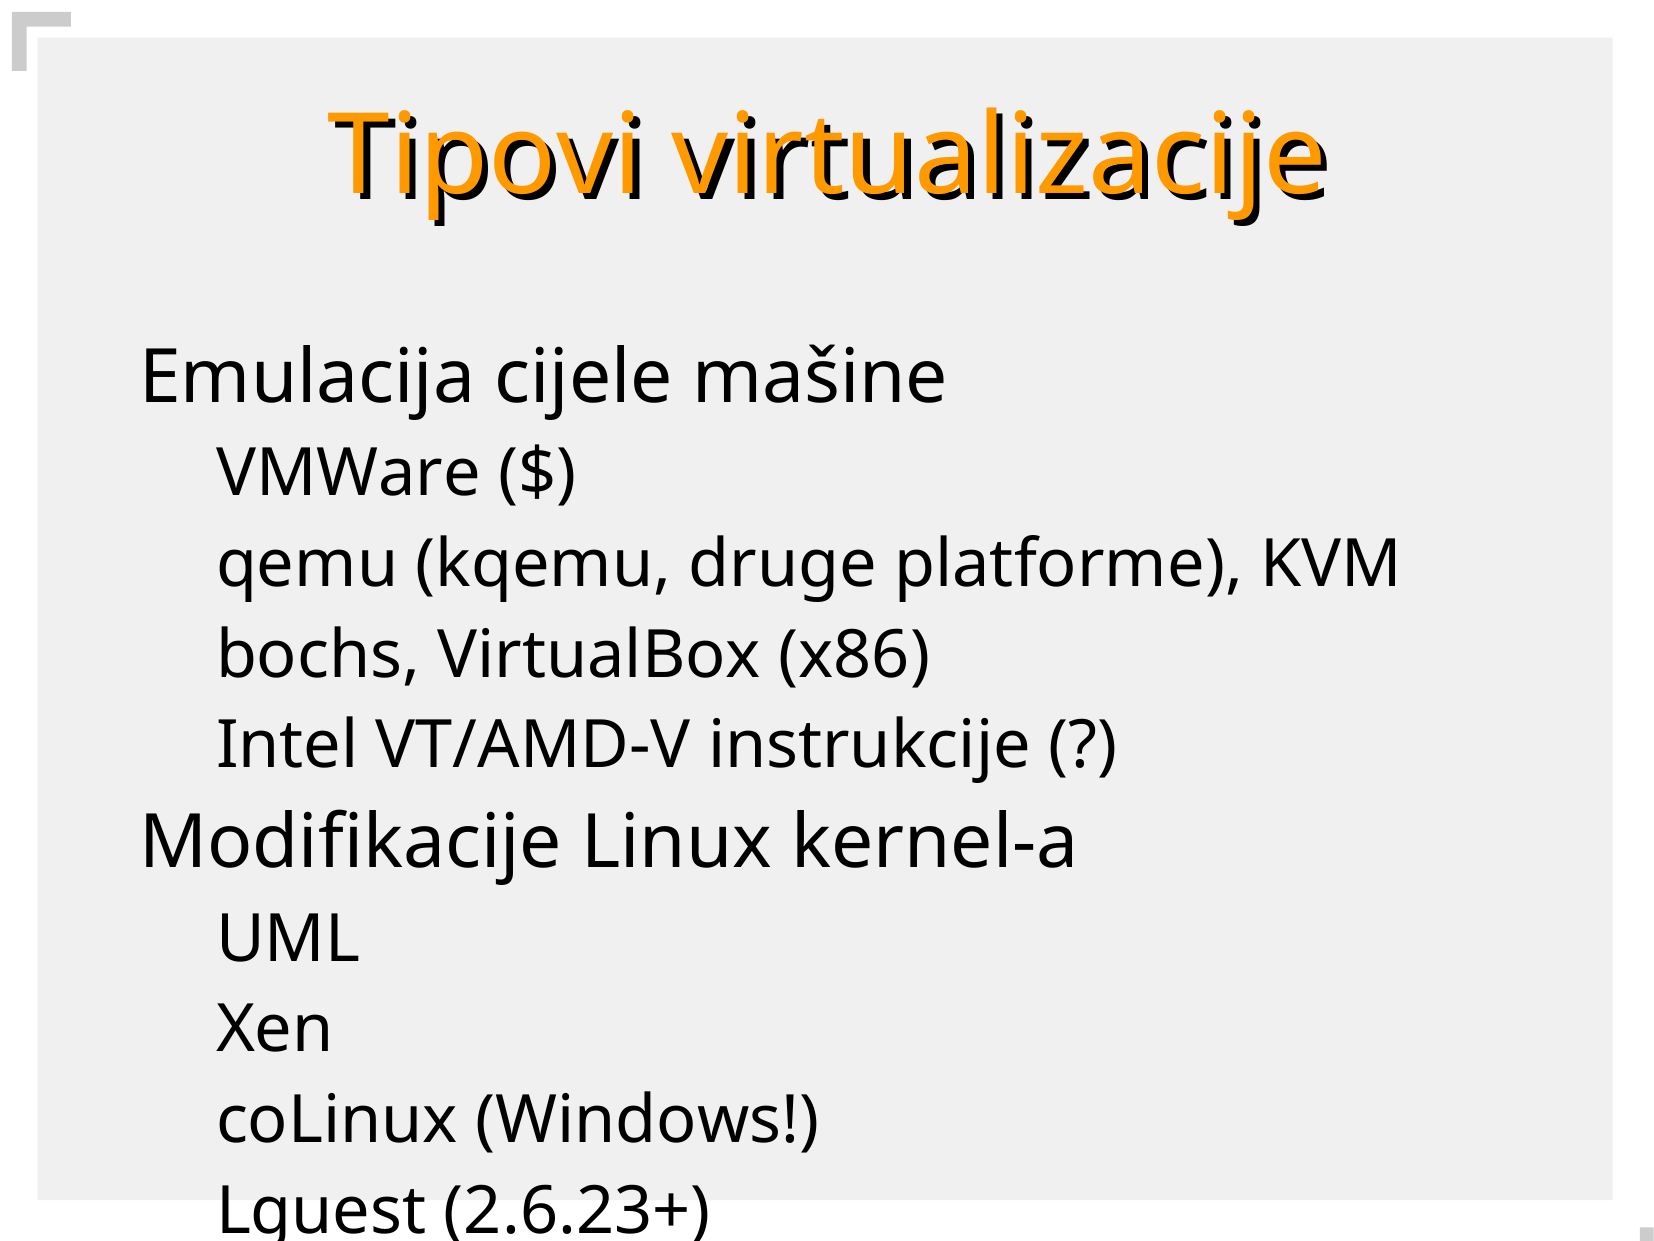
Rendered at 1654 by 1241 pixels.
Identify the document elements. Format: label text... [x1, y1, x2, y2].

list Emulacija cijele mašine VMWare ($) qemu (kqemu, druge platforme), KVM bochs, VirtualBox (x86) Intel VT/AMD-V instrukcije (?) Modifikacije Linux kernel-a UML Xen coLinux (Windows!) Lguest (2.6.23+) [121, 322, 1561, 1132]
title Tipovi virtualizacije [121, 46, 1534, 254]
